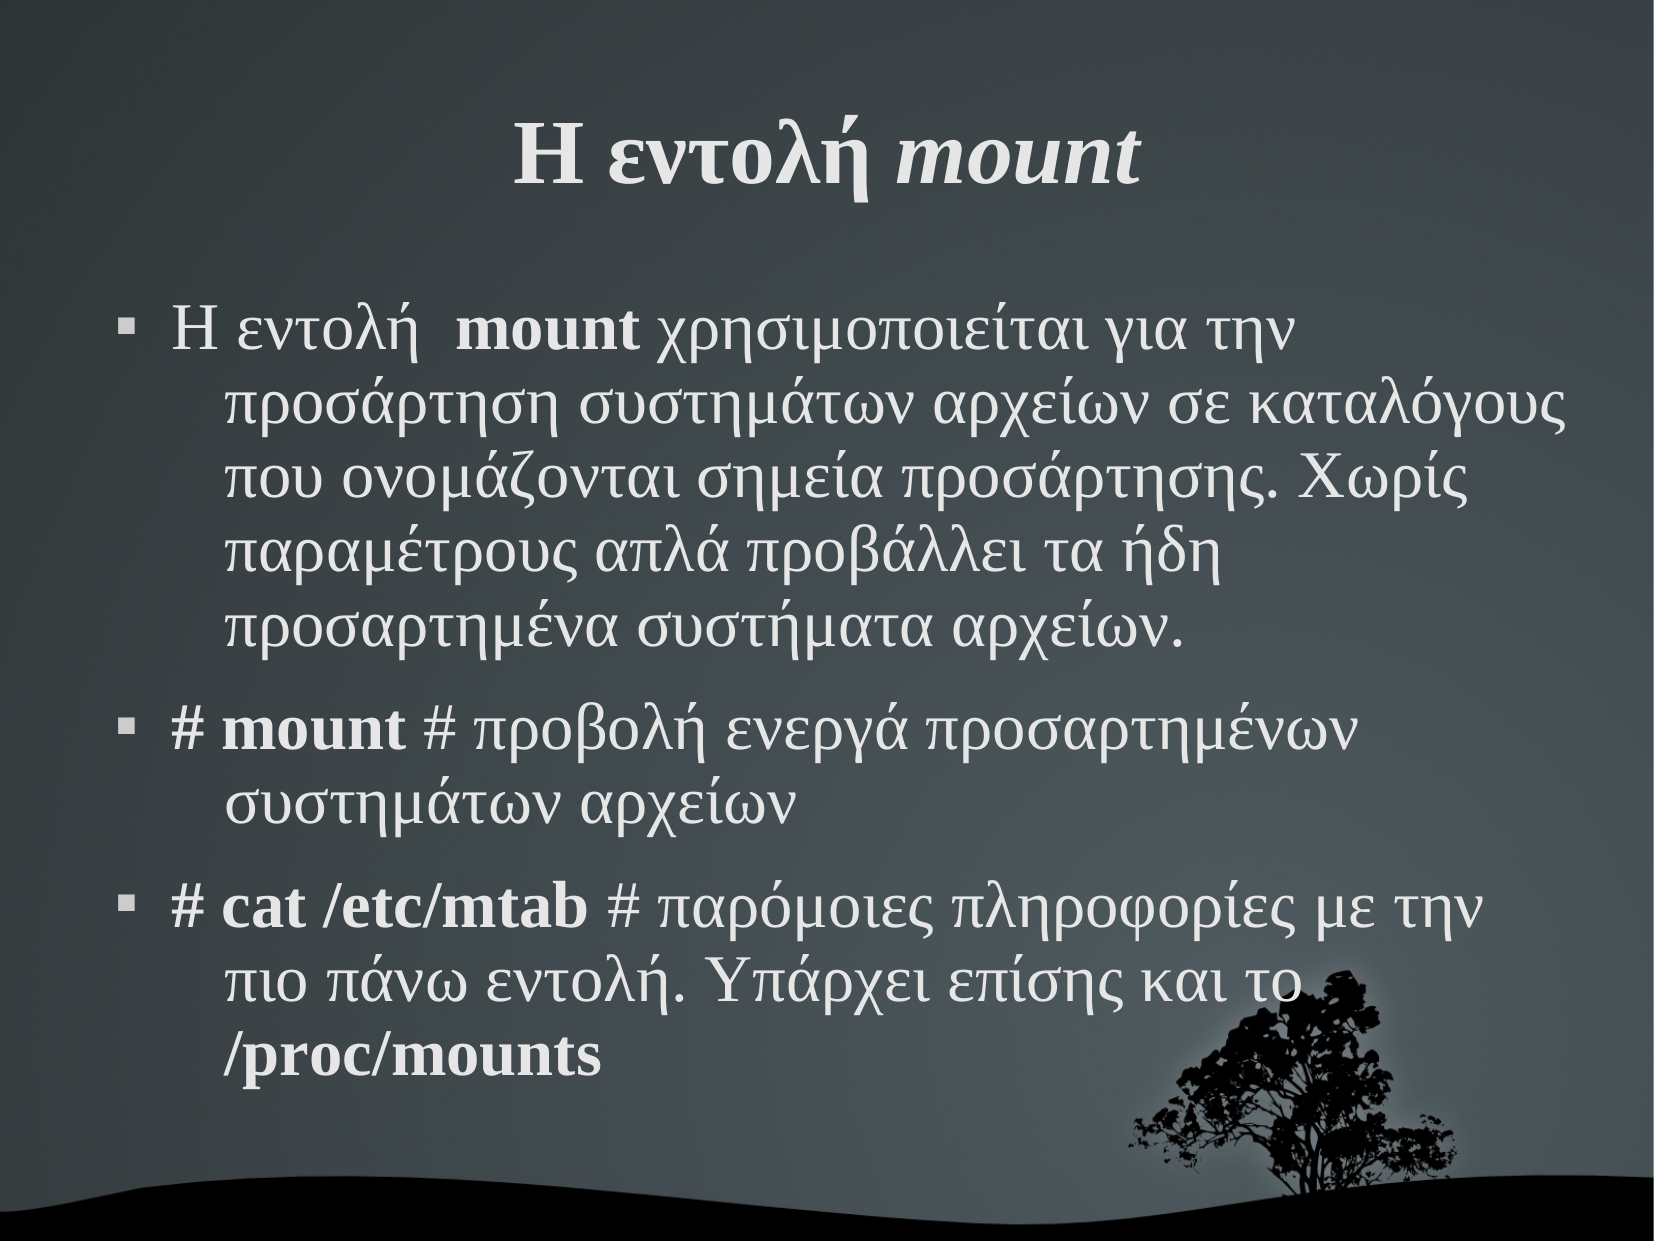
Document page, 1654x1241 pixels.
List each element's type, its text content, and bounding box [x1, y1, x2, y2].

title H εντολή mount [82, 49, 1571, 257]
picture [0, 0, 1654, 1241]
list Η εντολή mount χρησιμοποιείται για την προσάρτηση συστημάτων αρχείων σε καταλόγους που ονομάζονται σημεία προσάρτησης. Χωρίς παραμέτρους απλά προβάλλει τα ήδη προσαρτημένα συστήματα αρχείων. # mount # προβολή ενεργά προσαρτημένων συστημάτων αρχείων # cat /etc/mtab # παρόμοιες πληροφορίες με την πιο πάνω εντολή. Υπάρχει επίσης και το /proc/mounts [82, 290, 1571, 1183]
